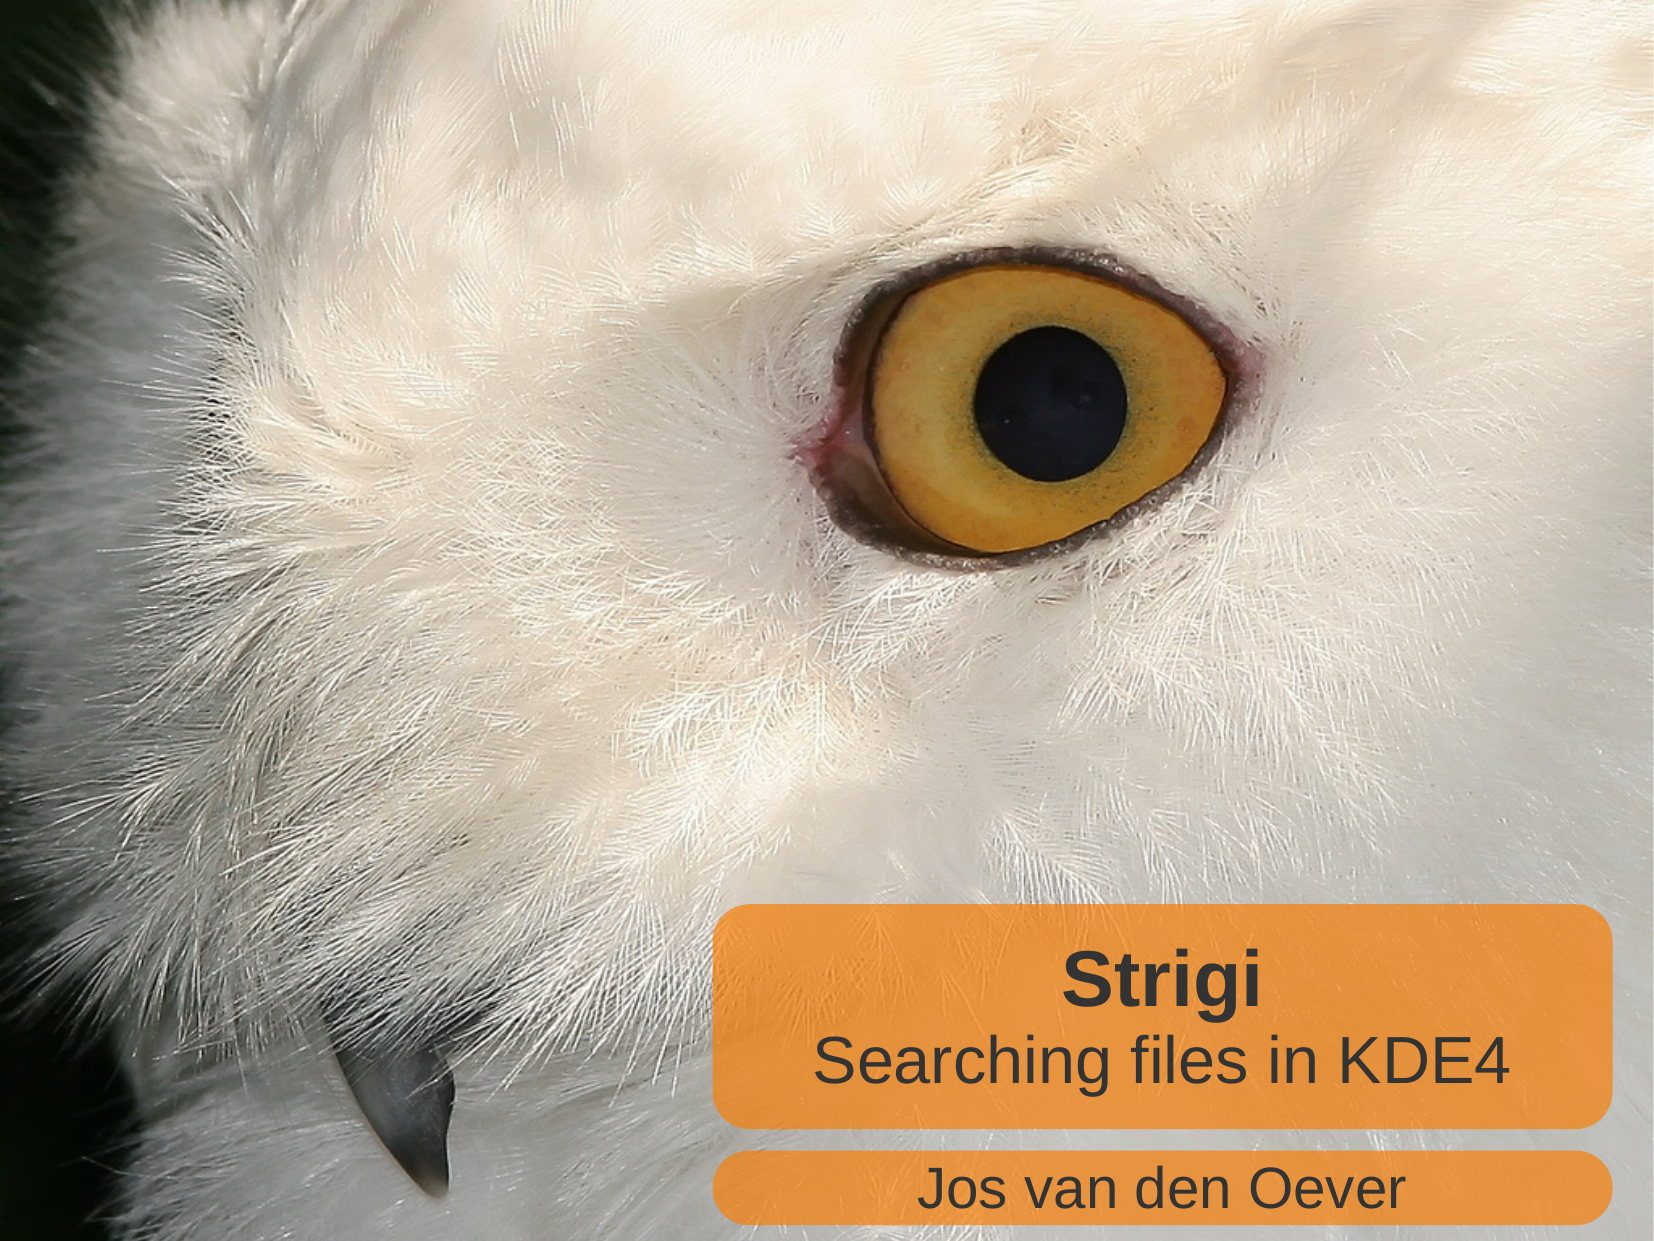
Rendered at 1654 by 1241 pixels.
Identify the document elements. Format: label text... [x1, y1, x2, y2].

picture [0, 0, 1654, 1241]
text_box Strigi Searching files in KDE4 [712, 904, 1613, 1130]
text_box Jos van den Oever [712, 1150, 1613, 1226]
